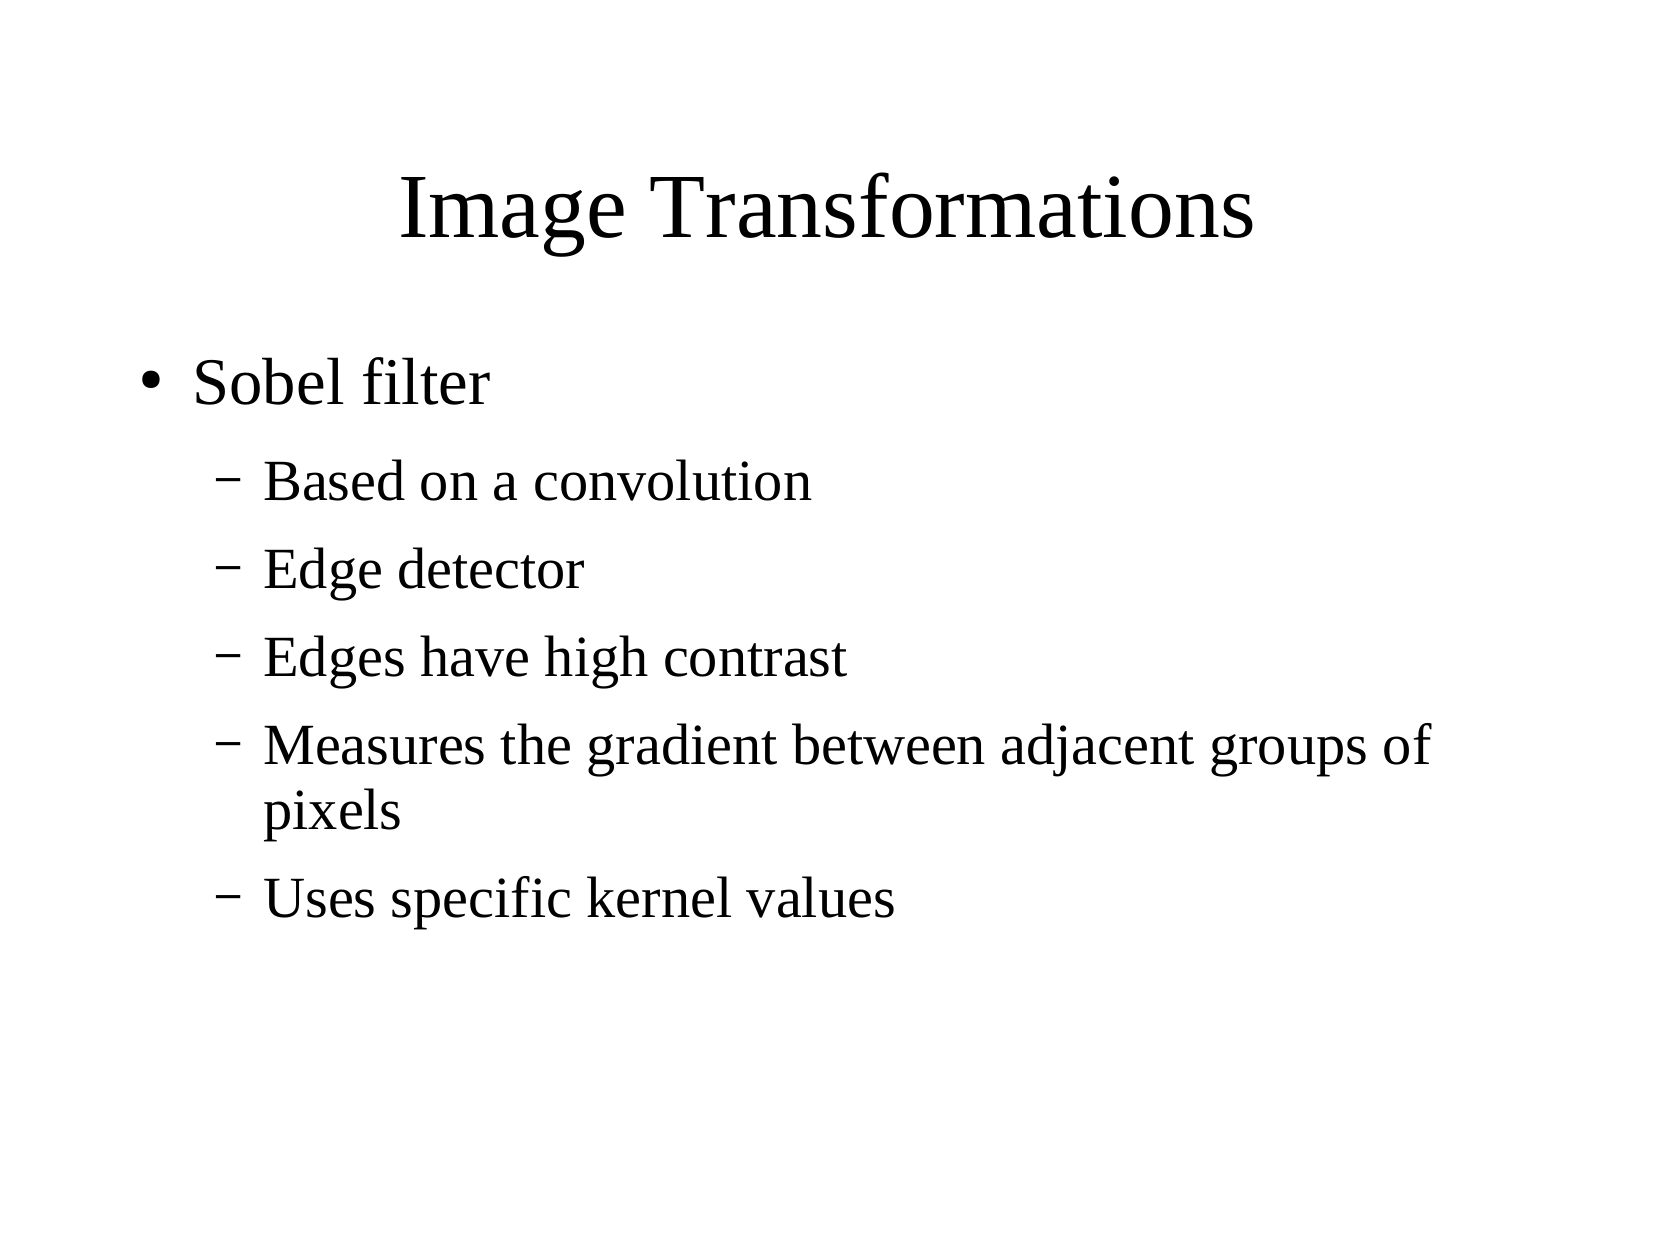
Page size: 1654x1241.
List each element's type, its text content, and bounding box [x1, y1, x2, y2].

title Image Transformations [121, 102, 1534, 311]
list Sobel filter Based on a convolution Edge detector Edges have high contrast Measures the gradient between adjacent groups of pixels Uses specific kernel values [121, 344, 1534, 1127]
